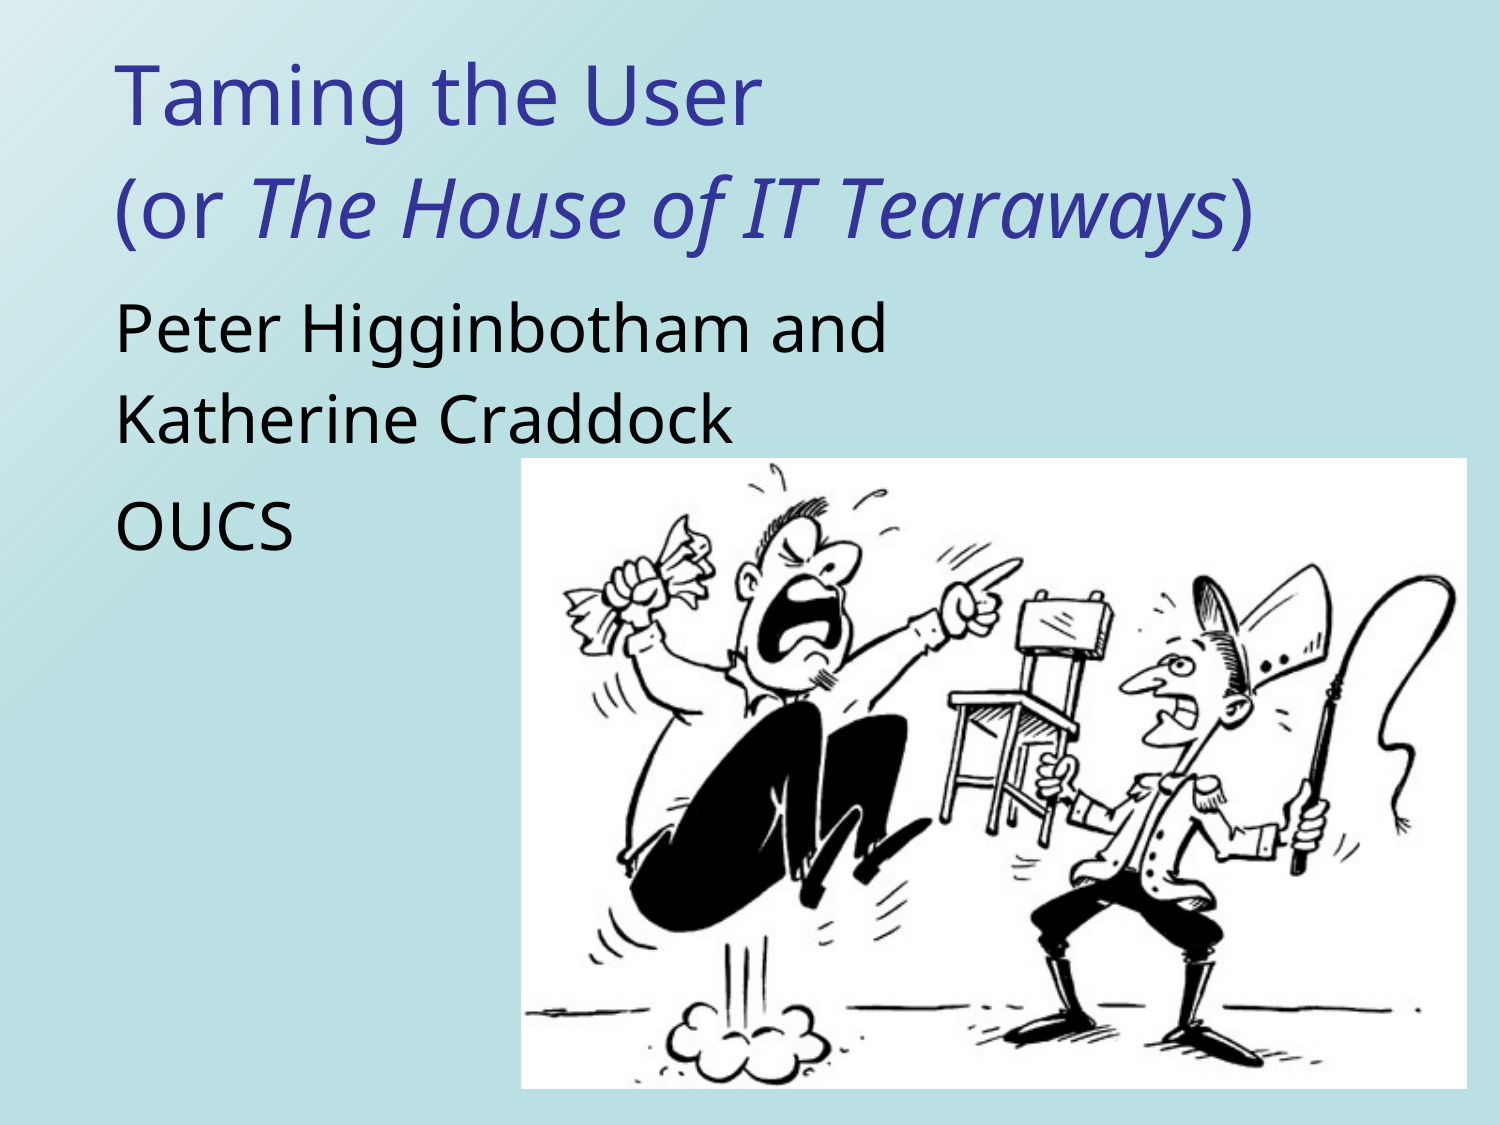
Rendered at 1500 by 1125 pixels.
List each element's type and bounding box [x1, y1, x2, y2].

picture [521, 458, 1467, 1089]
